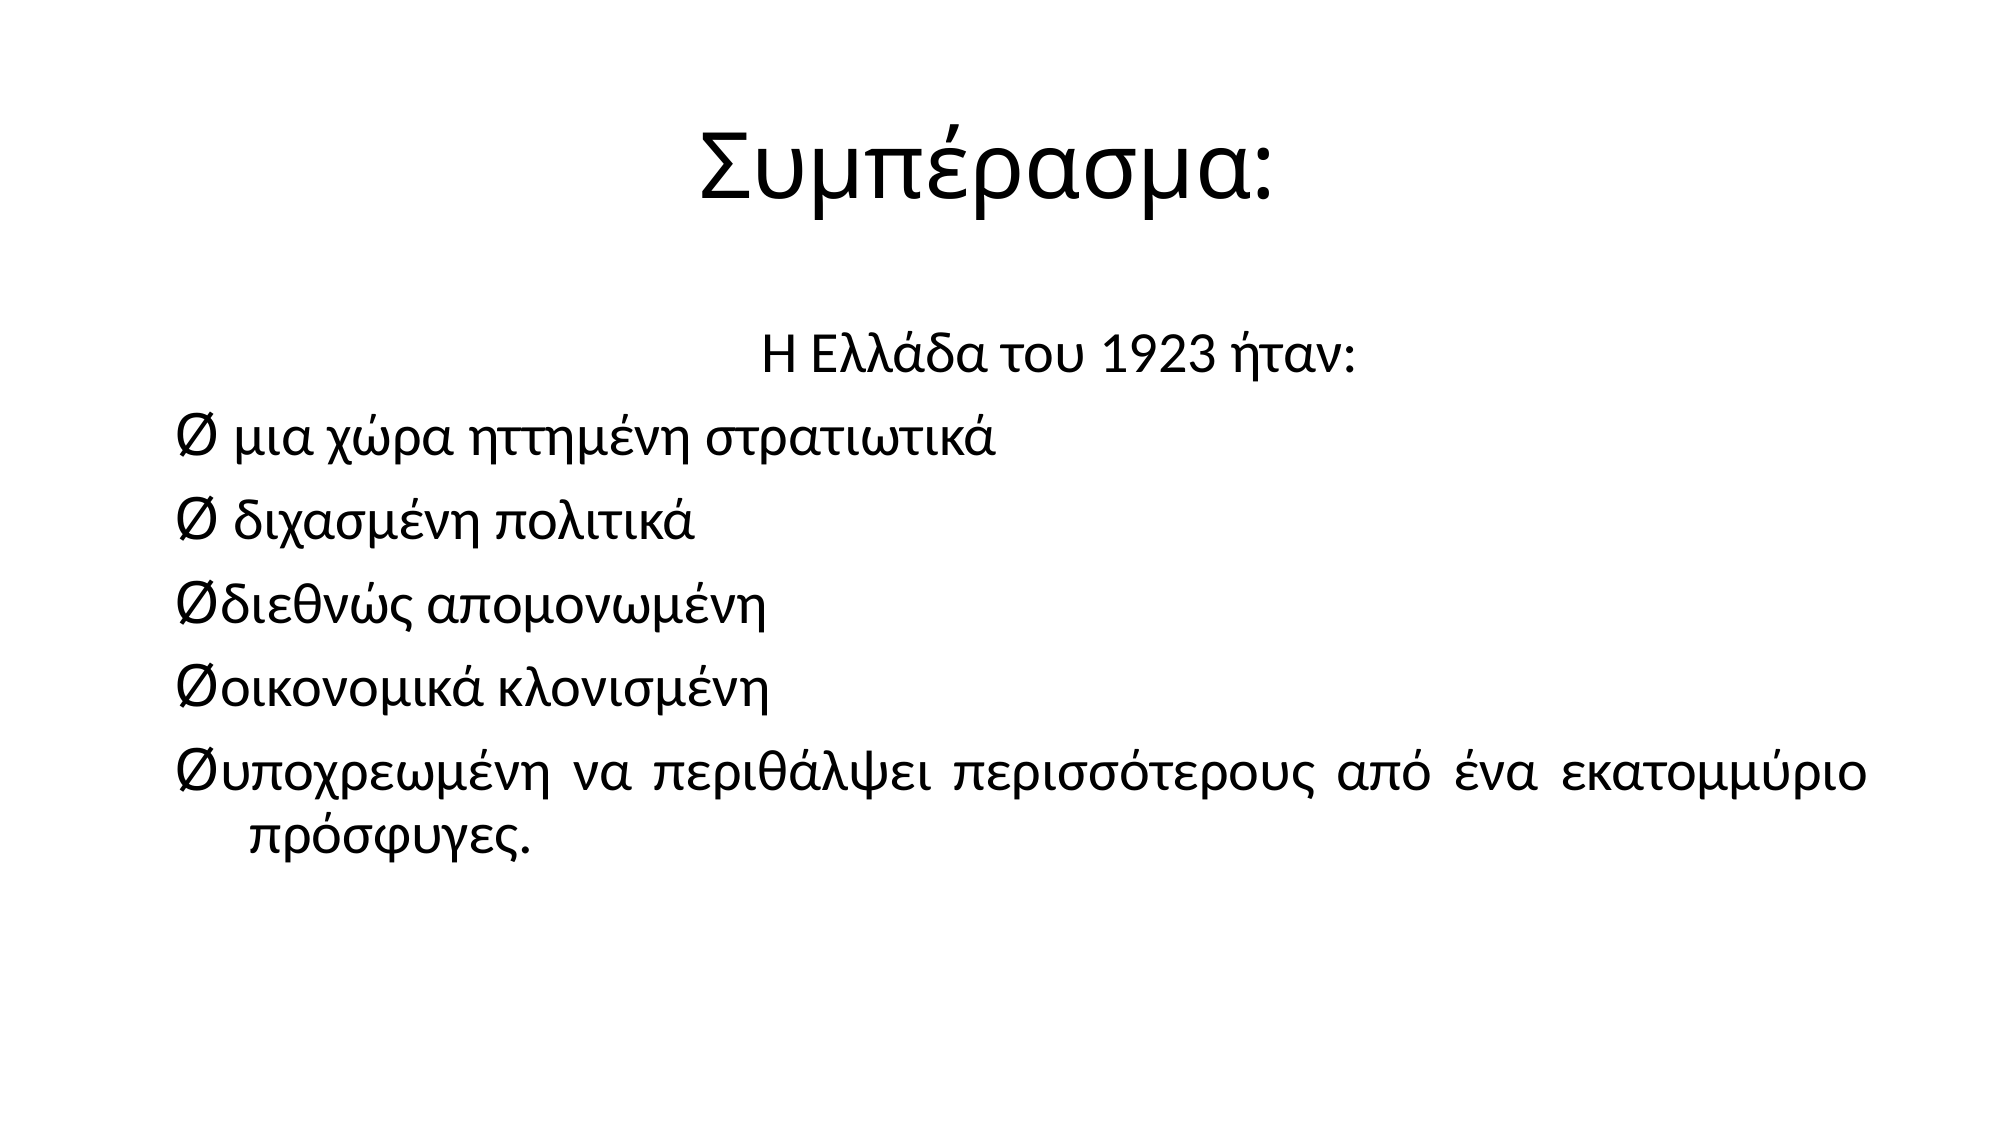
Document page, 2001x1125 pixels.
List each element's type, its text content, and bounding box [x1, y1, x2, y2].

list Η Ελλάδα του 1923 ήταν: μια χώρα ηττημένη στρατιωτικά διχασμένη πολιτικά διεθνώς απομονωμένη οικονομικά κλονισμένη υποχρεωμένη να περιθάλψει περισσότερους από ένα εκατομμύριο πρόσφυγες. [159, 314, 1885, 1029]
title Συμπέρασμα: [137, 59, 1863, 278]
